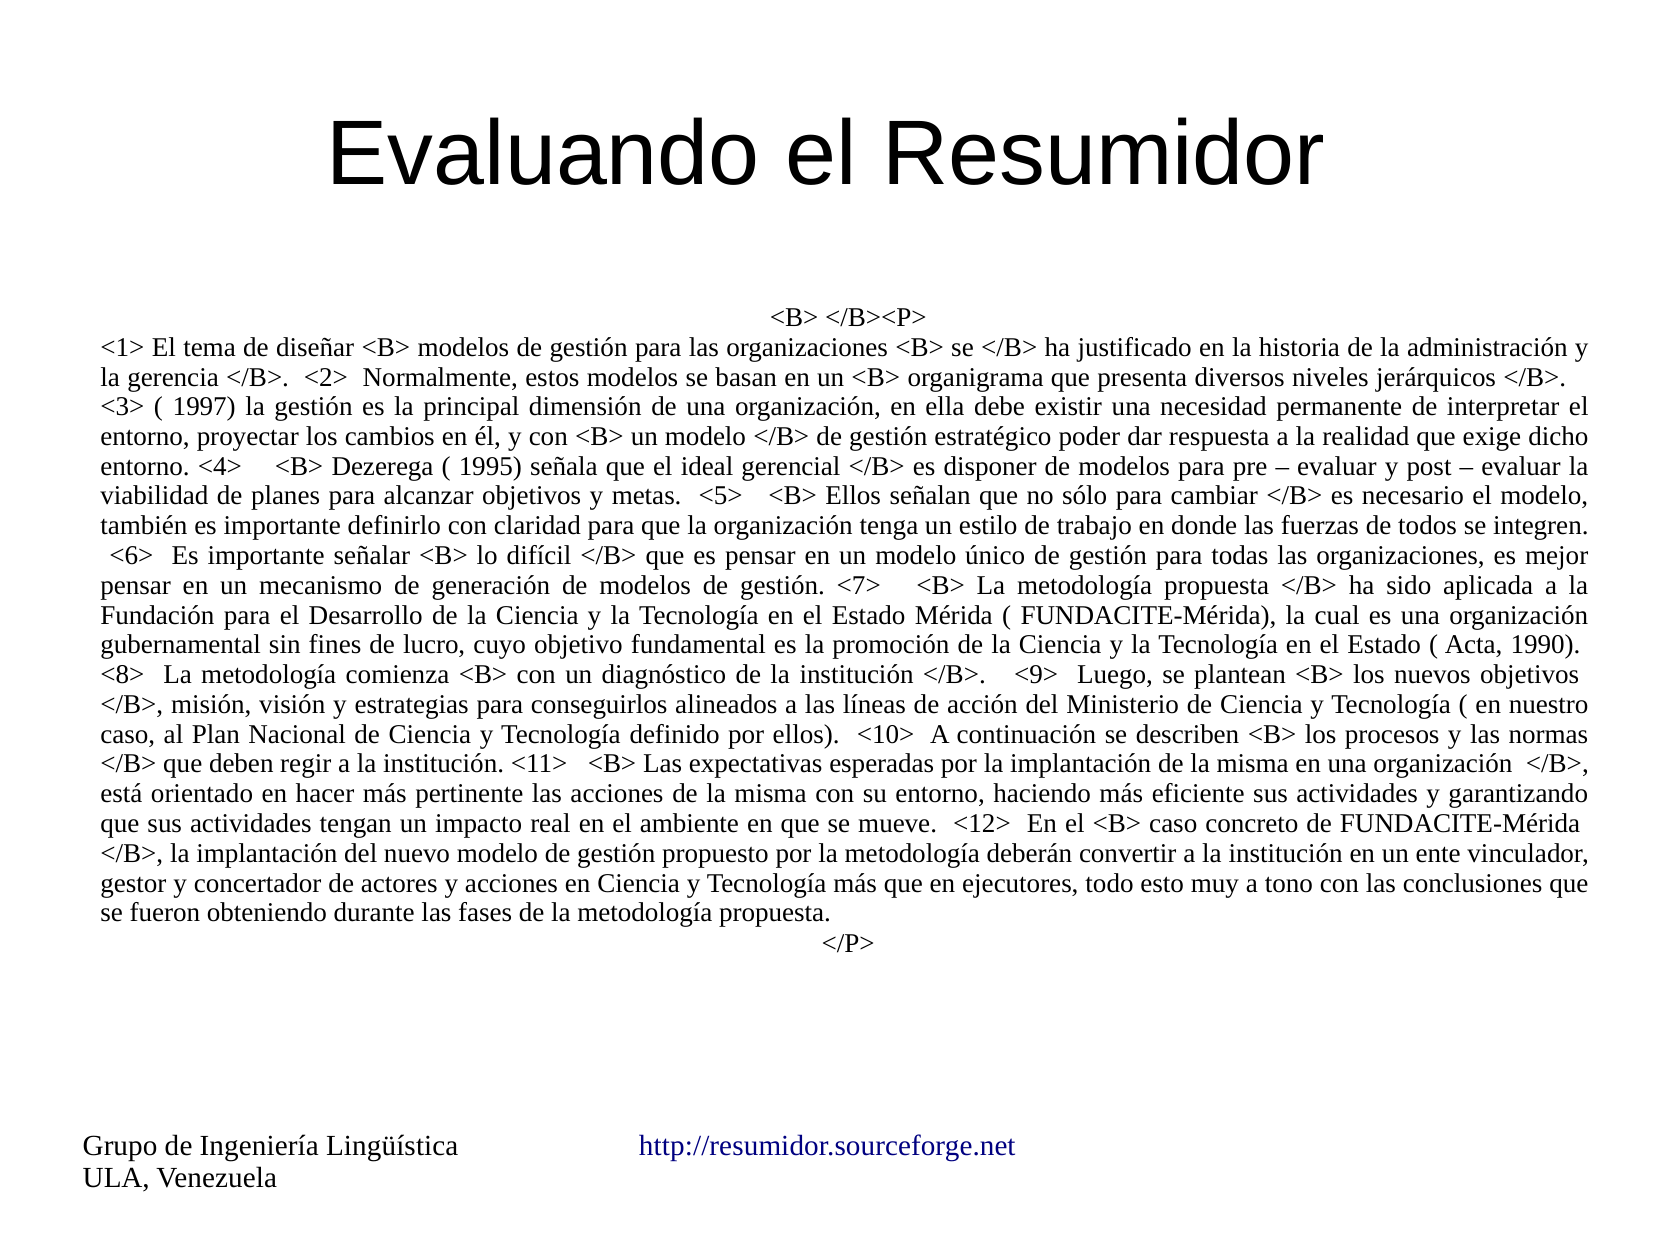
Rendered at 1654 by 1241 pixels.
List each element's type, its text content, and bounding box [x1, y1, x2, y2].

subtitle <B> </B><P> <1> El tema de diseñar <B> modelos de gestión para las organizaciones <B> se </B> ha justificado en la historia de la administración y la gerencia </B>. <2> Normalmente, estos modelos se basan en un <B> organigrama que presenta diversos niveles jerárquicos </B>. <3> ( 1997) la gestión es la principal dimensión de una organización, en ella debe existir una necesidad permanente de interpretar el entorno, proyectar los cambios en él, y con <B> un modelo </B> de gestión estratégico poder dar respuesta a la realidad que exige dicho entorno. <4> <B> Dezerega ( 1995) señala que el ideal gerencial </B> es disponer de modelos para pre – evaluar y post – evaluar la viabilidad de planes para alcanzar objetivos y metas. <5> <B> Ellos señalan que no sólo para cambiar </B> es necesario el modelo, también es importante definirlo con claridad para que la organización tenga un estilo de trabajo en donde las fuerzas de todos se integren. <6> Es importante señalar <B> lo difícil </B> que es pensar en un modelo único de gestión para todas las organizaciones, es mejor pensar en un mecanismo de generación de modelos de gestión. <7> <B> La metodología propuesta </B> ha sido aplicada a la Fundación para el Desarrollo de la Ciencia y la Tecnología en el Estado Mérida ( FUNDACITE-Mérida), la cual es una organización gubernamental sin fines de lucro, cuyo objetivo fundamental es la promoción de la Ciencia y la Tecnología en el Estado ( Acta, 1990). <8> La metodología comienza <B> con un diagnóstico de la institución </B>. <9> Luego, se plantean <B> los nuevos objetivos </B>, misión, visión y estrategias para conseguirlos alineados a las líneas de acción del Ministerio de Ciencia y Tecnología ( en nuestro caso, al Plan Nacional de Ciencia y Tecnología definido por ellos). <10> A continuación se describen <B> los procesos y las normas </B> que deben regir a la institución. <11> <B> Las expectativas esperadas por la implantación de la misma en una organización </B>, está orientado en hacer más pertinente las acciones de la misma con su entorno, haciendo más eficiente sus actividades y garantizando que sus actividades tengan un impacto real en el ambiente en que se mueve. <12> En el <B> caso concreto de FUNDACITE-Mérida </B>, la implantación del nuevo modelo de gestión propuesto por la metodología deberán convertir a la institución en un ente vinculador, gestor y concertador de actores y acciones en Ciencia y Tecnología más que en ejecutores, todo esto muy a tono con las conclusiones que se fueron obteniendo durante las fases de la metodología propuesta. </P> [100, 250, 1589, 1055]
title Evaluando el Resumidor [82, 56, 1571, 250]
